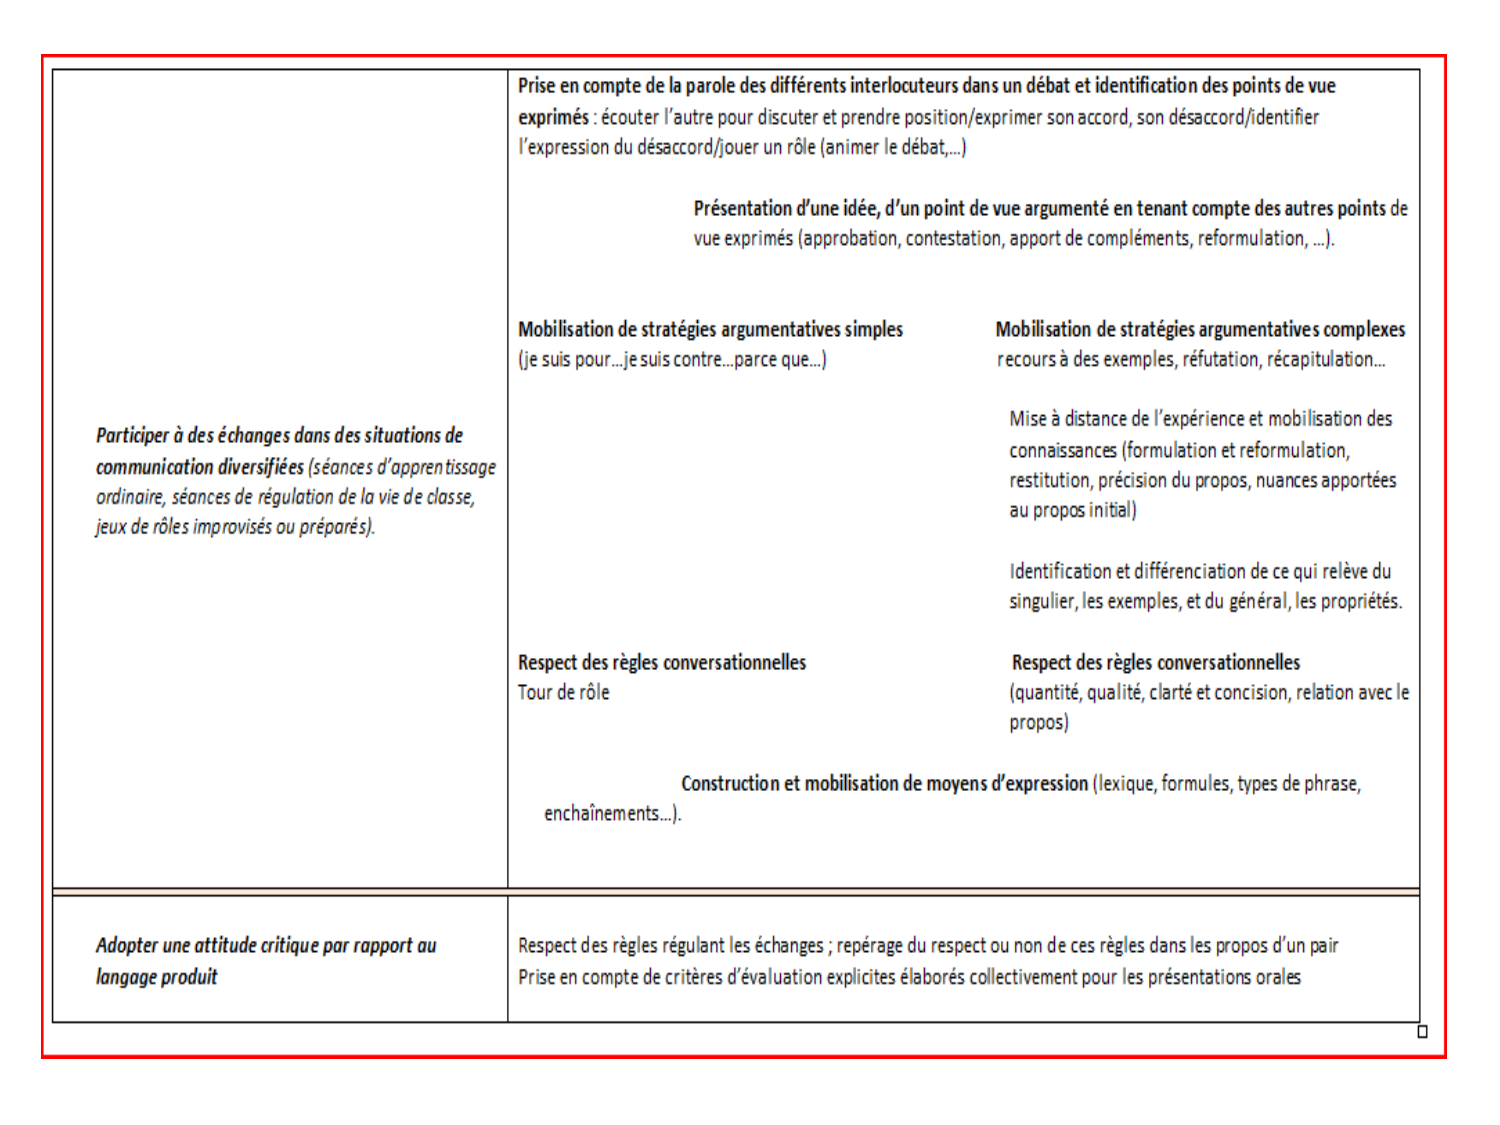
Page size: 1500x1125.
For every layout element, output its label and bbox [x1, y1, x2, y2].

picture [41, 54, 1447, 1059]
